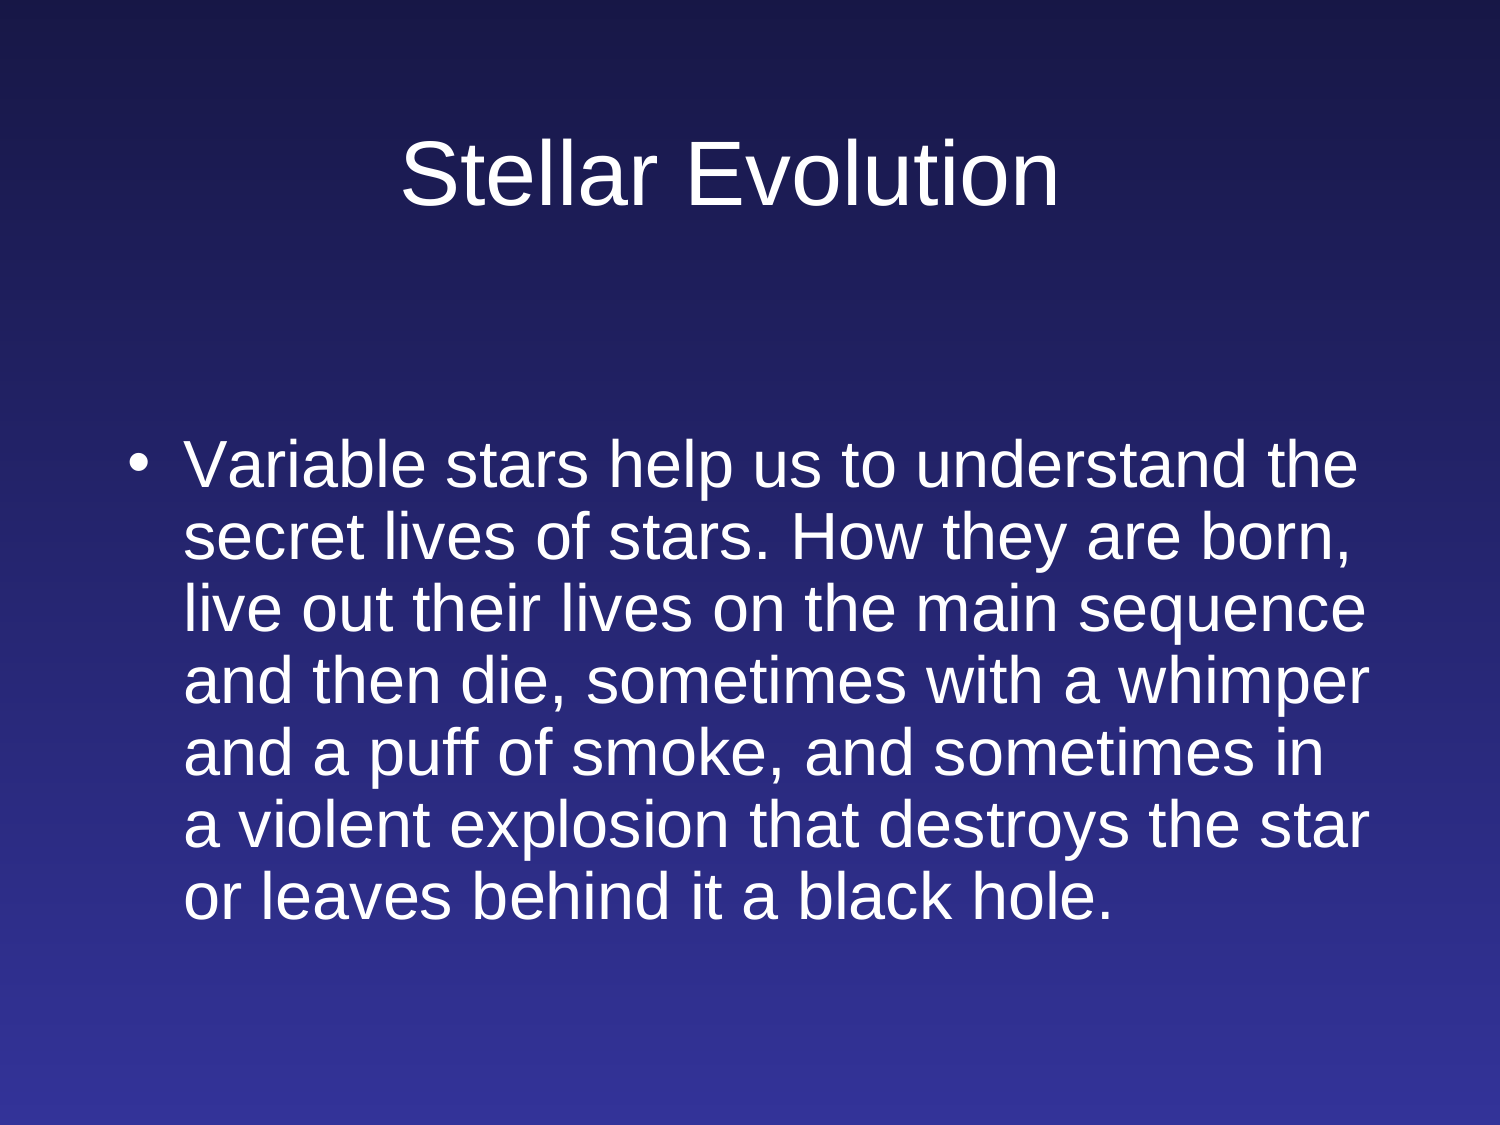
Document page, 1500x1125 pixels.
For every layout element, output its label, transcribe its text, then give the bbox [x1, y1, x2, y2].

title Stellar Evolution [74, 74, 1388, 263]
list Variable stars help us to understand the secret lives of stars. How they are born, live out their lives on the main sequence and then die, sometimes with a whimper and a puff of smoke, and sometimes in a violent explosion that destroys the star or leaves behind it a black hole. [112, 324, 1388, 1026]
